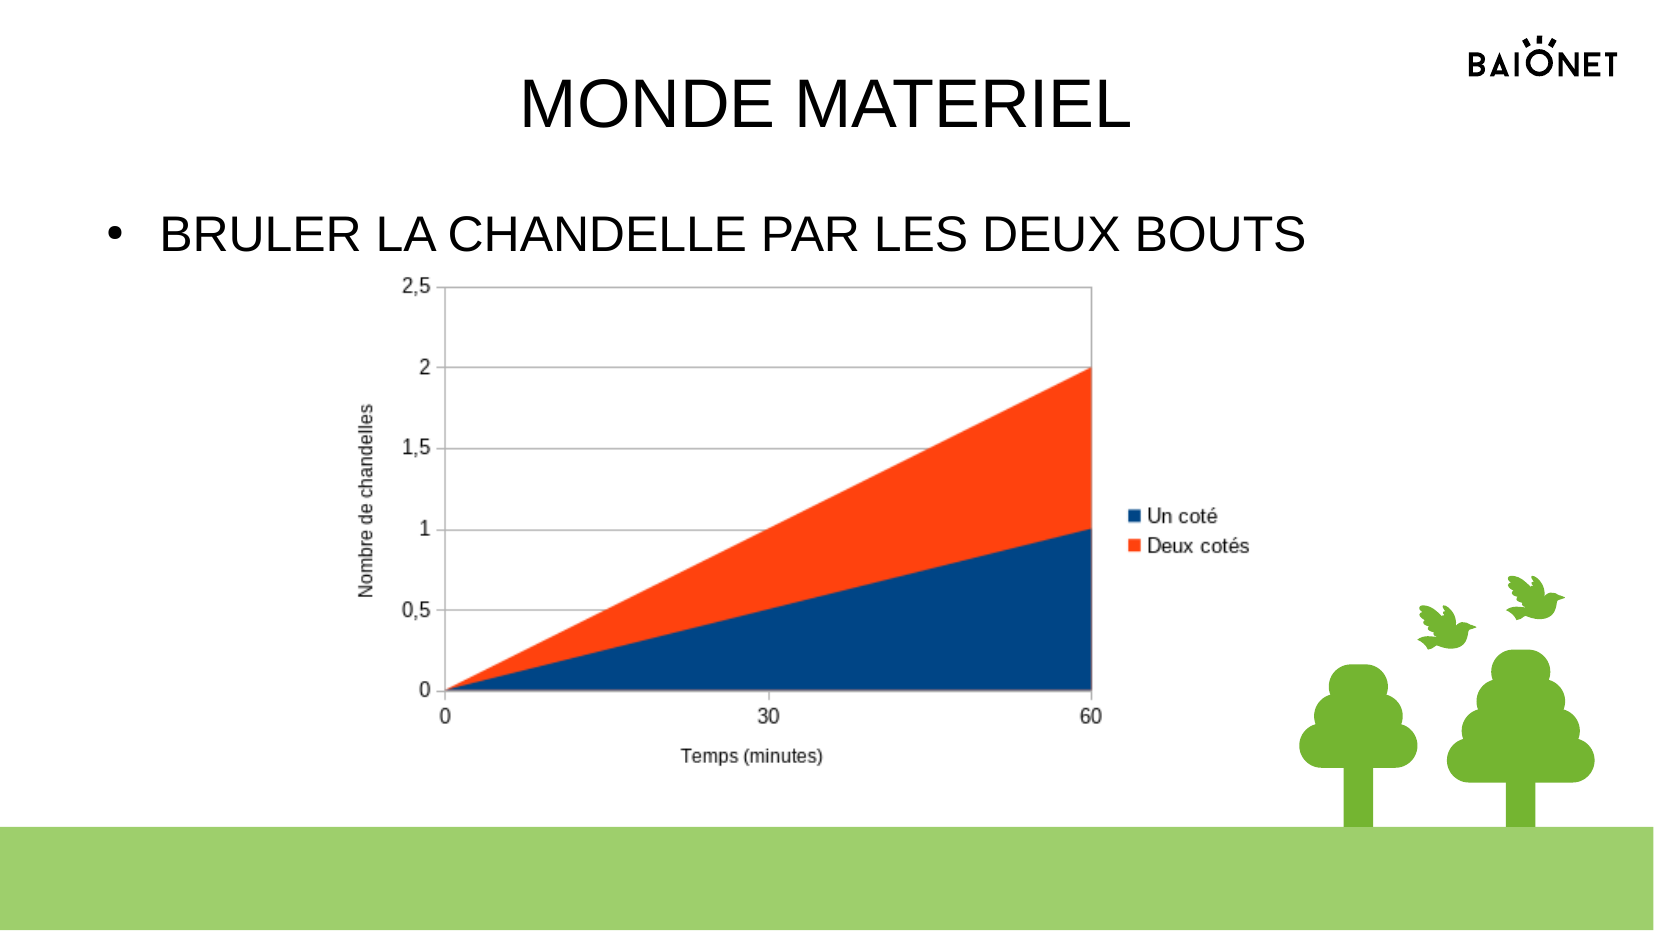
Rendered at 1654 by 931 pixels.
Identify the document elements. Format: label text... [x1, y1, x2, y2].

list BRULER LA CHANDELLE PAR LES DEUX BOUTS [88, 206, 1565, 739]
title MONDE MATERIEL [88, 29, 1565, 178]
picture [324, 265, 1271, 799]
picture [1461, 29, 1625, 82]
